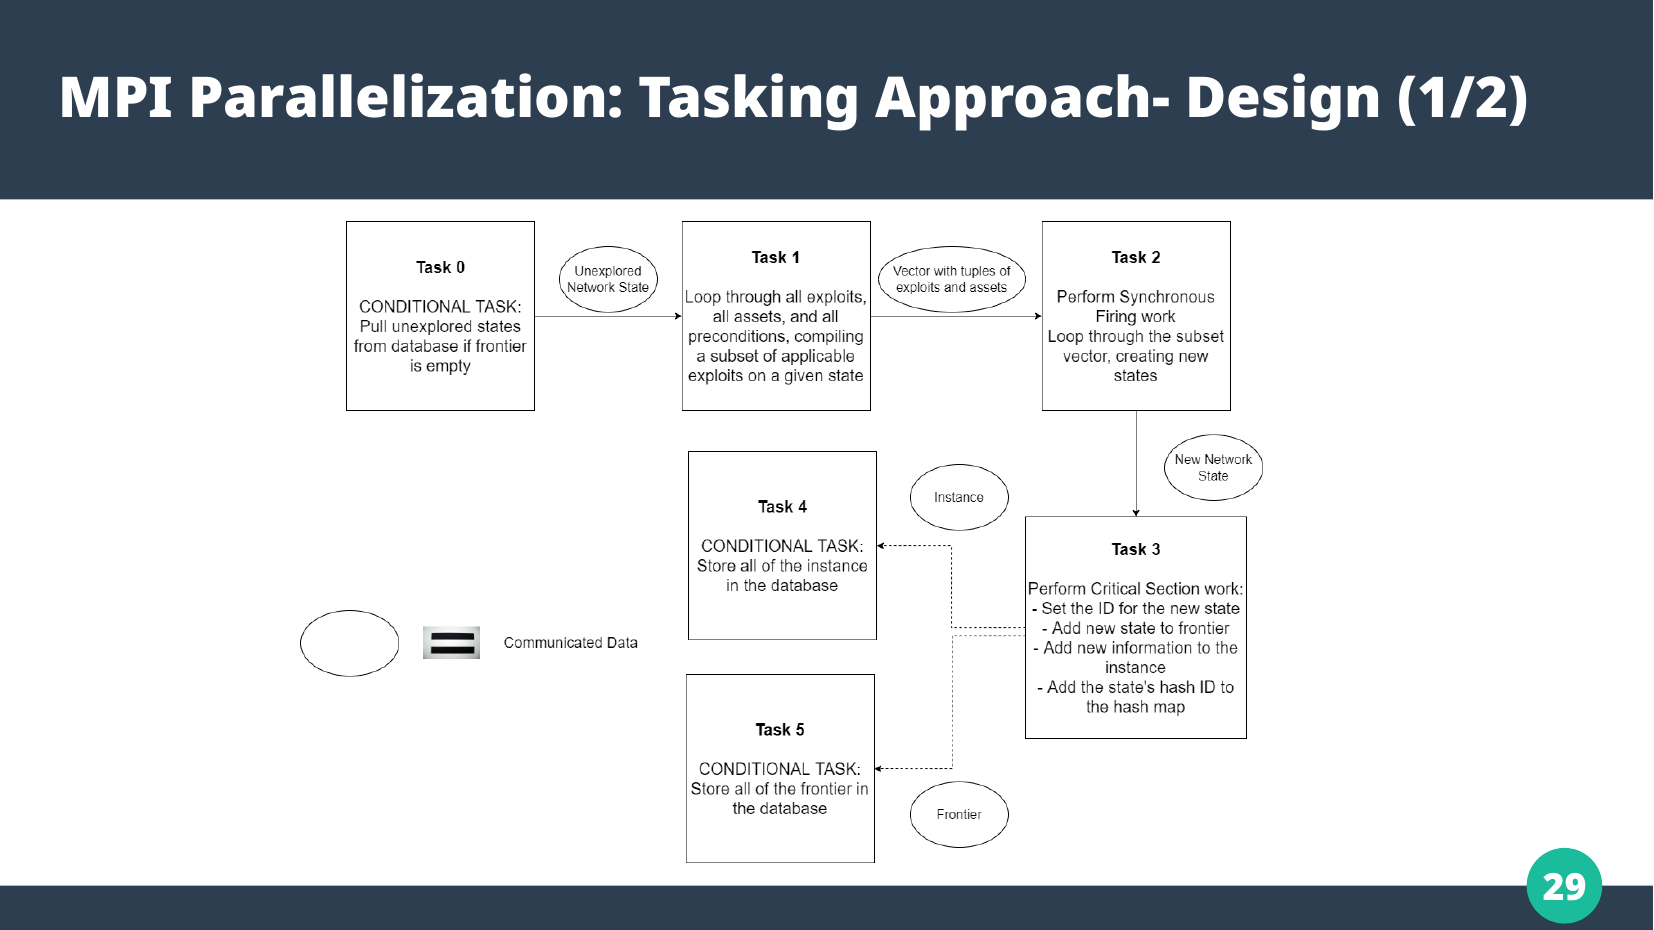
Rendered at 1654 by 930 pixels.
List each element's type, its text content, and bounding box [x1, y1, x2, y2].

picture [300, 221, 1263, 863]
title MPI Parallelization: Tasking Approach- Design (1/2) [58, 36, 1594, 156]
